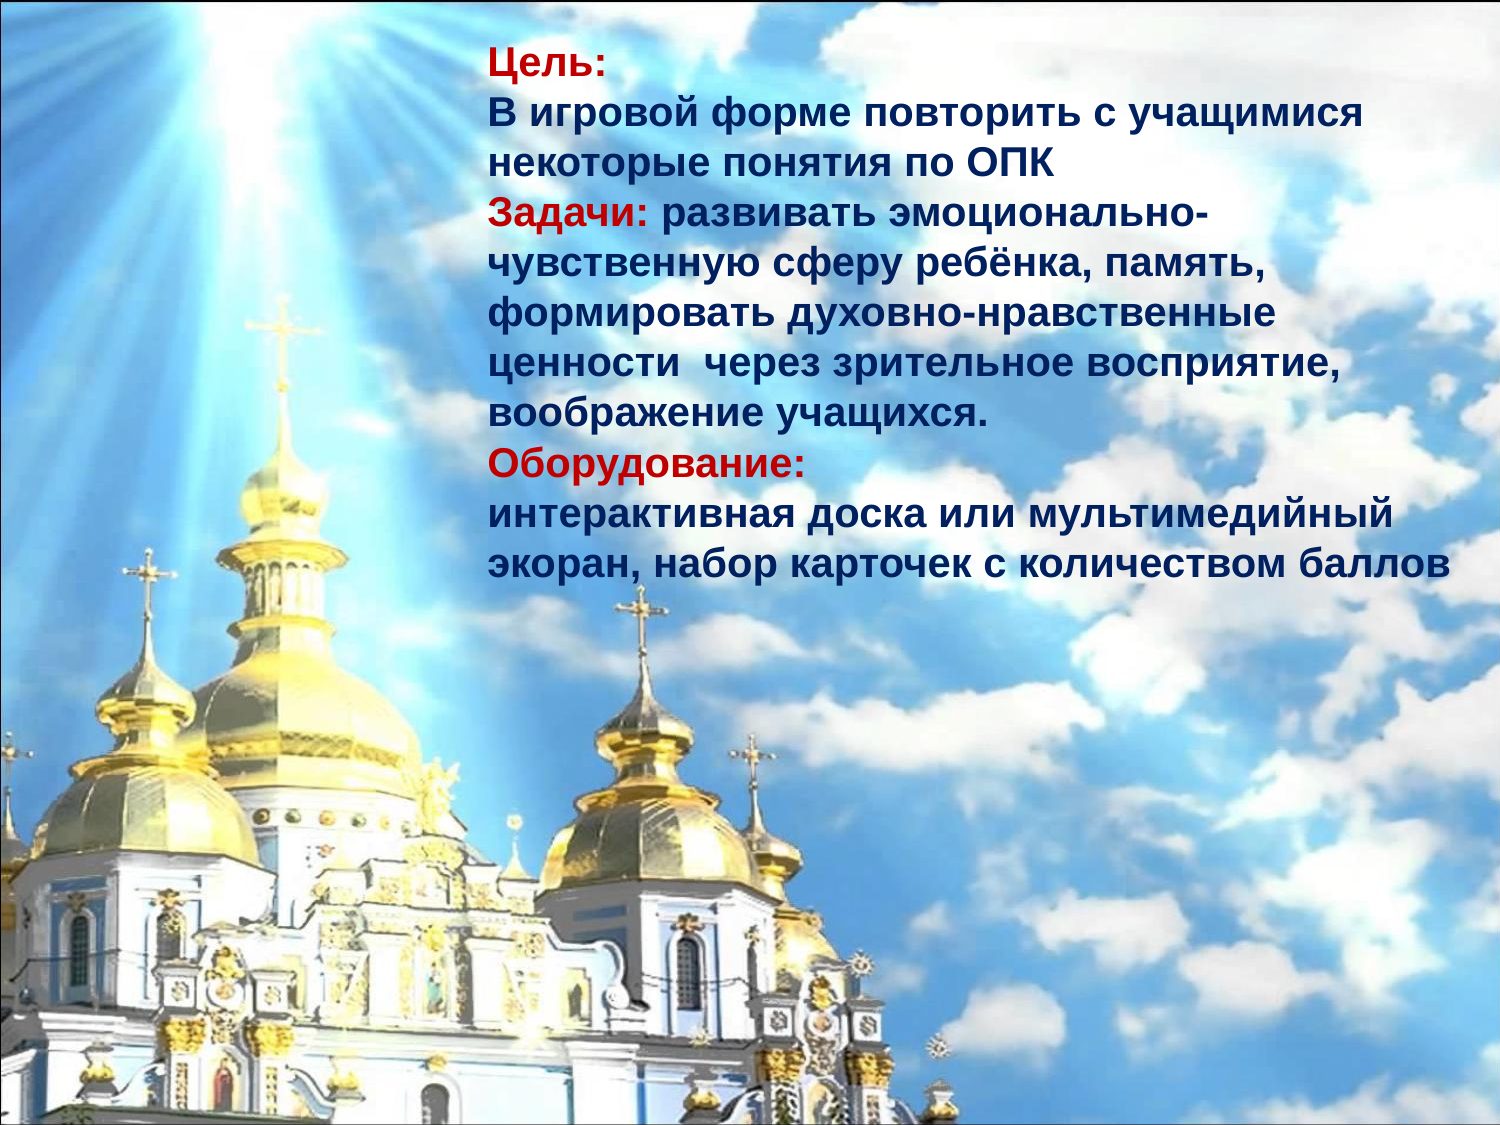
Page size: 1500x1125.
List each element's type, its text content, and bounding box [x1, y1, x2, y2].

text_box Цель: В игровой форме повторить с учащимися некоторые понятия по ОПК Задачи: развивать эмоционально-чувственную сферу ребёнка, память, формировать духовно-нравственные ценности через зрительное восприятие, воображение учащихся. Оборудование: интерактивная доска или мультимедийный экоран, набор карточек с количеством баллов [454, 54, 1472, 716]
picture [0, 0, 1500, 1125]
